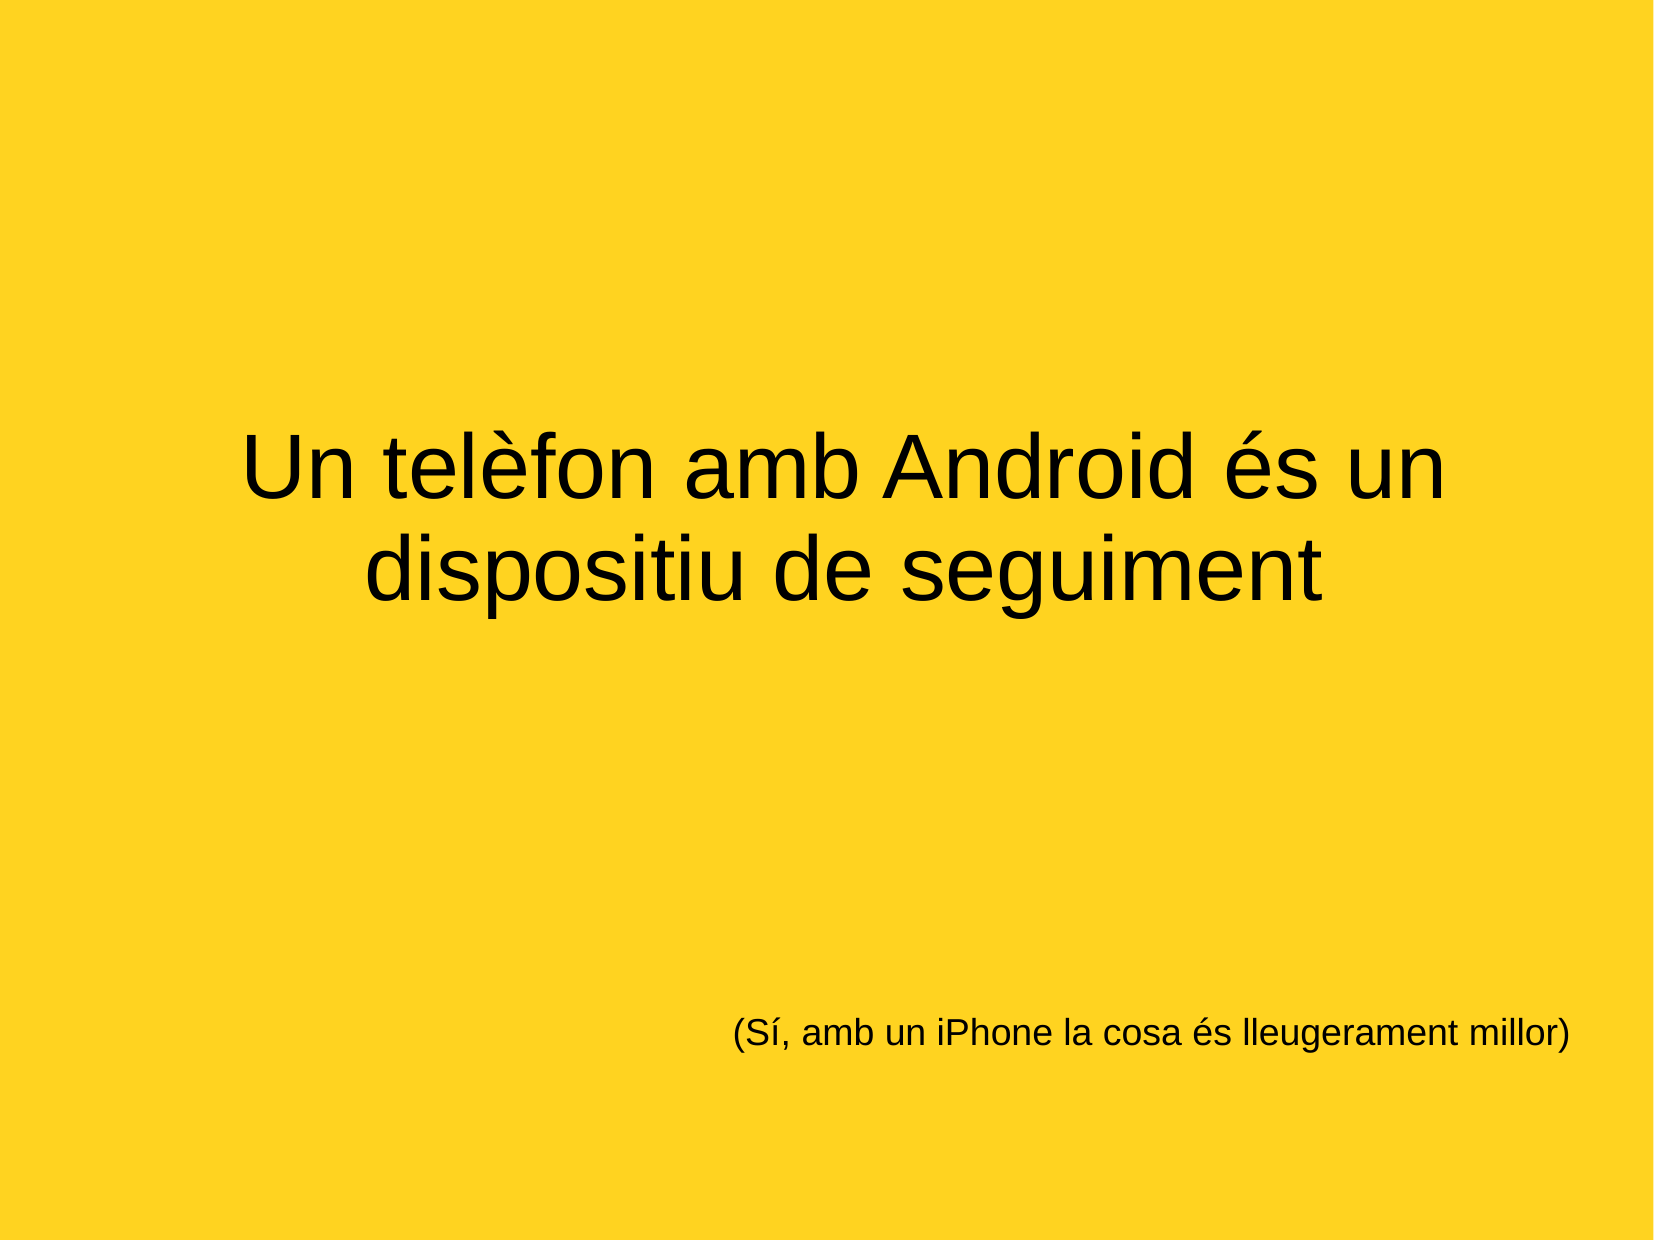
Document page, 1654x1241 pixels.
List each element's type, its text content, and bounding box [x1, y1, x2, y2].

subtitle Un telèfon amb Android és un dispositiu de seguiment (Sí, amb un iPhone la cosa és lleugerament millor) [82, 5, 1571, 1054]
